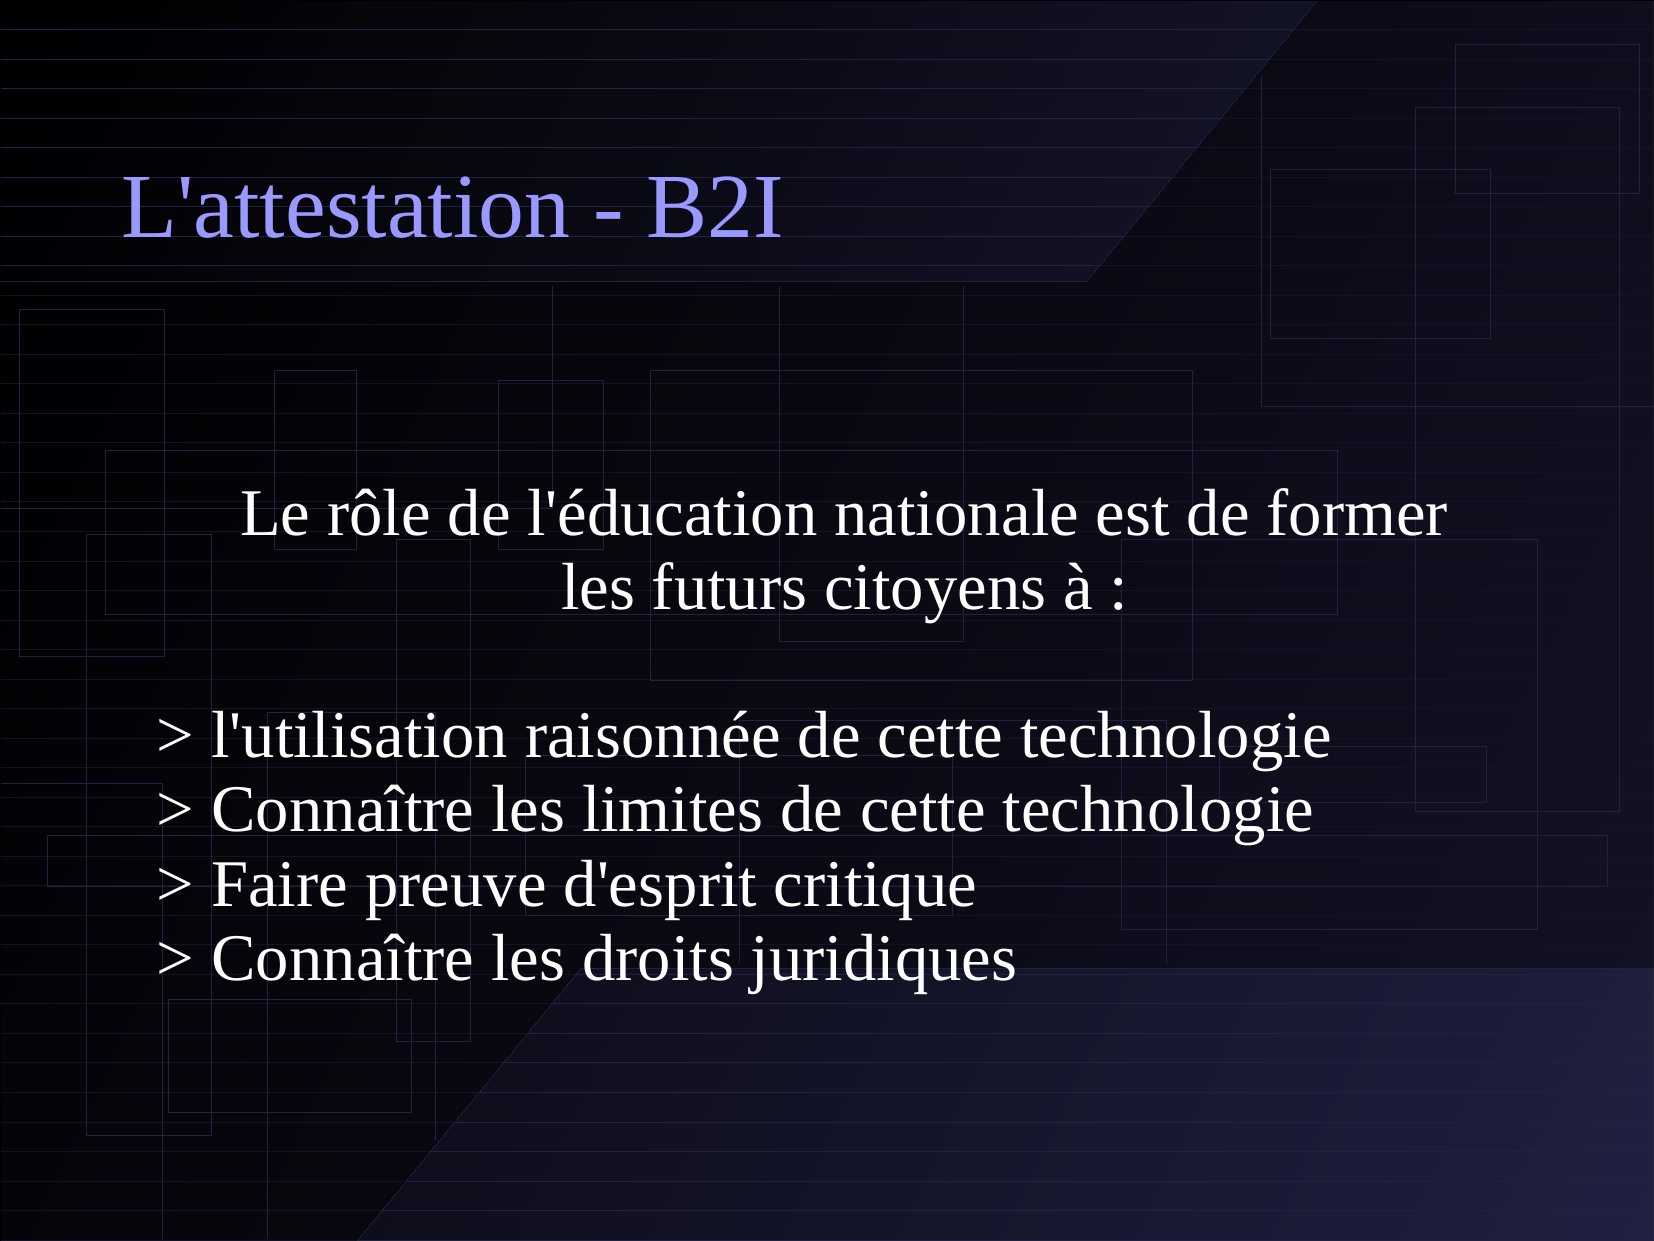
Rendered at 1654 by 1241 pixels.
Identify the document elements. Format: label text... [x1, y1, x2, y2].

title L'attestation - B2I [121, 102, 1534, 311]
subtitle Le rôle de l'éducation nationale est de former les futurs citoyens à : > l'utilisation raisonnée de cette technologie > Connaître les limites de cette technologie > Faire preuve d'esprit critique > Connaître les droits juridiques [121, 344, 1534, 1127]
